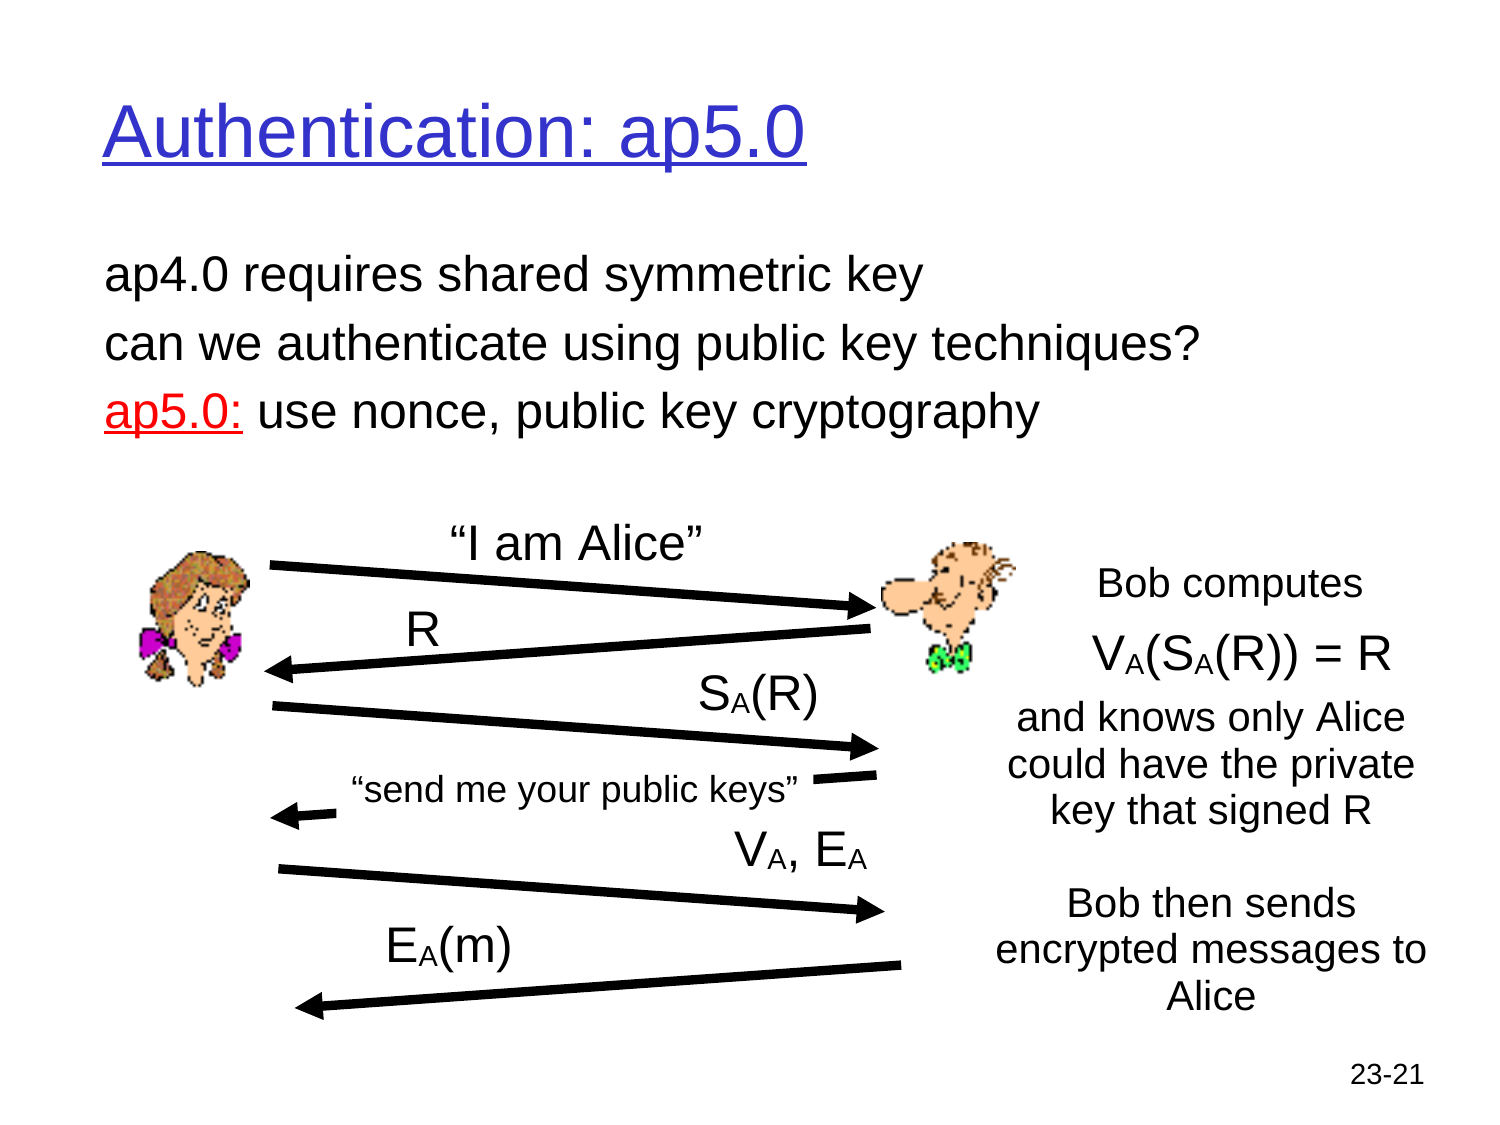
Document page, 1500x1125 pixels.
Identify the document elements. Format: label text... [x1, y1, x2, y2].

picture [881, 542, 1016, 680]
title Authentication: ap5.0 [87, 37, 1363, 225]
text_box VA(SA(R)) = R [1077, 617, 1409, 686]
text_box “send me your public keys” [336, 760, 814, 818]
text_box and knows only Alice could have the private key that signed R Bob then sends encrypted messages to Alice [962, 686, 1461, 1028]
text_box Bob computes [1038, 552, 1422, 661]
text_box “I am Alice” [435, 506, 718, 579]
text_box R [390, 593, 456, 666]
picture [135, 551, 250, 693]
list ap4.0 requires shared symmetric key can we authenticate using public key techniques? ap5.0: use nonce, public key cryptography [89, 239, 1460, 1002]
text_box VA, EA [719, 813, 882, 885]
text_box EA(m) [370, 910, 529, 998]
text_box SA(R) [682, 657, 835, 729]
